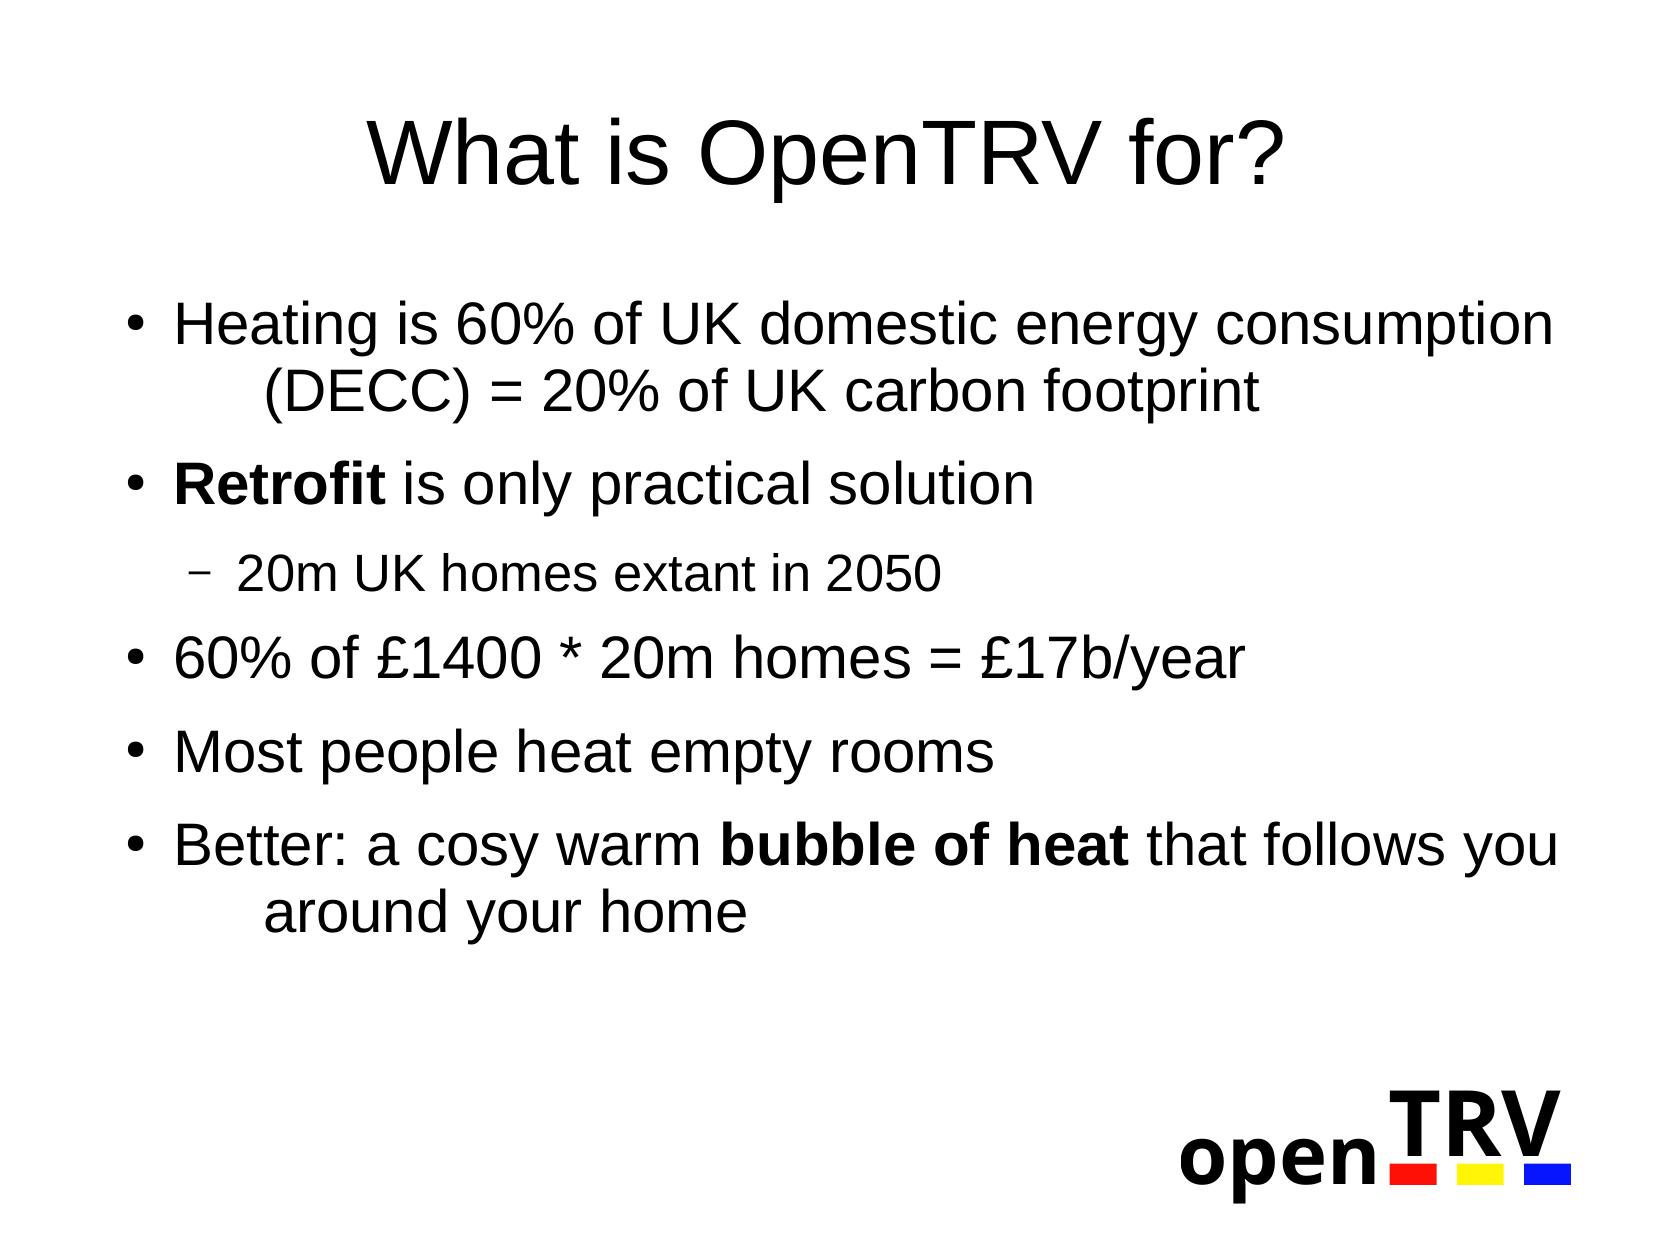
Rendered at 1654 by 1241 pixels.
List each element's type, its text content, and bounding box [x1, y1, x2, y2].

title What is OpenTRV for? [82, 49, 1571, 257]
list Heating is 60% of UK domestic energy consumption (DECC) = 20% of UK carbon footprint Retrofit is only practical solution 20m UK homes extant in 2050 60% of £1400 * 20m homes = £17b/year Most people heat empty rooms Better: a cosy warm bubble of heat that follows you around your home [82, 290, 1571, 1010]
